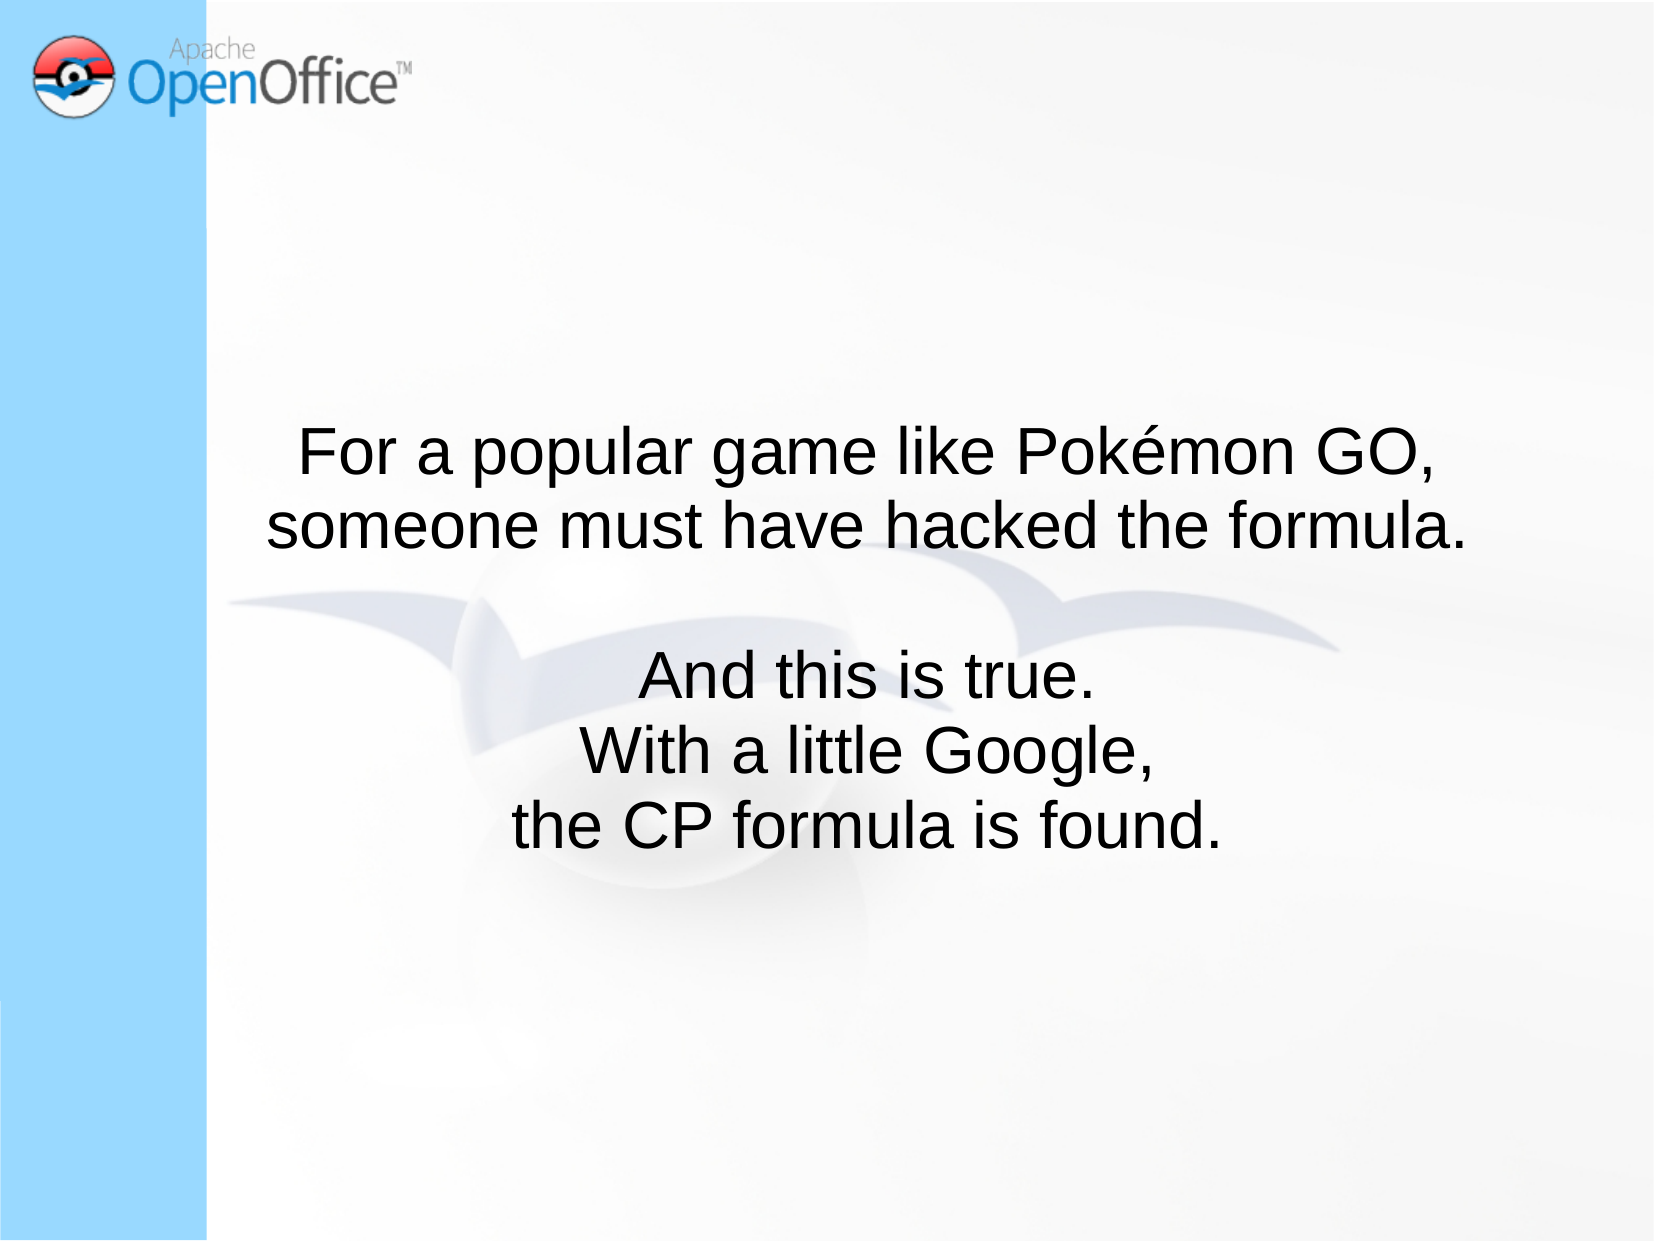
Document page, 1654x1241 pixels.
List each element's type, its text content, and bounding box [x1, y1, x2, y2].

subtitle For a popular game like Pokémon GO, someone must have hacked the formula. And this is true. With a little Google, the CP formula is found. [165, 108, 1571, 1168]
picture [31, 2, 1654, 1241]
